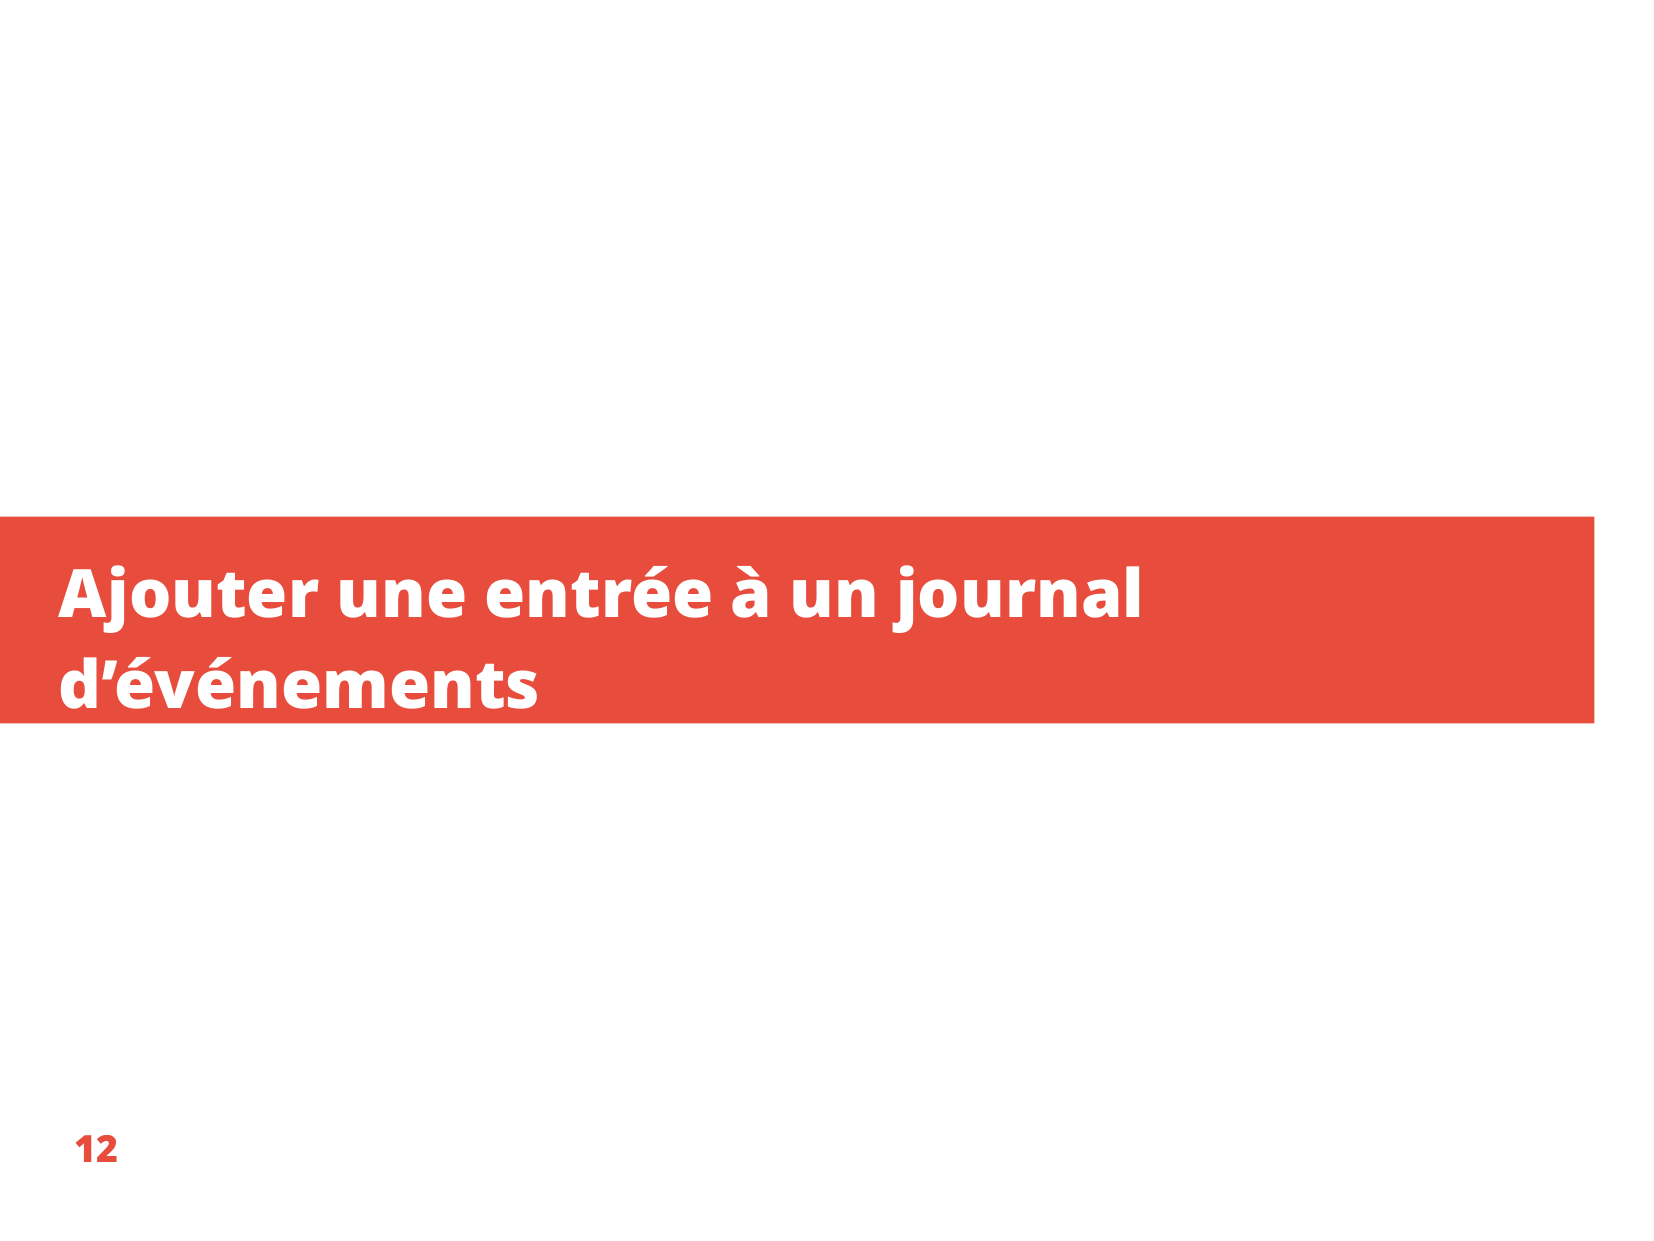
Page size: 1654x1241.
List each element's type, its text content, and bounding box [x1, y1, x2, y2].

title Ajouter une entrée à un journal d’événements [59, 546, 1595, 694]
